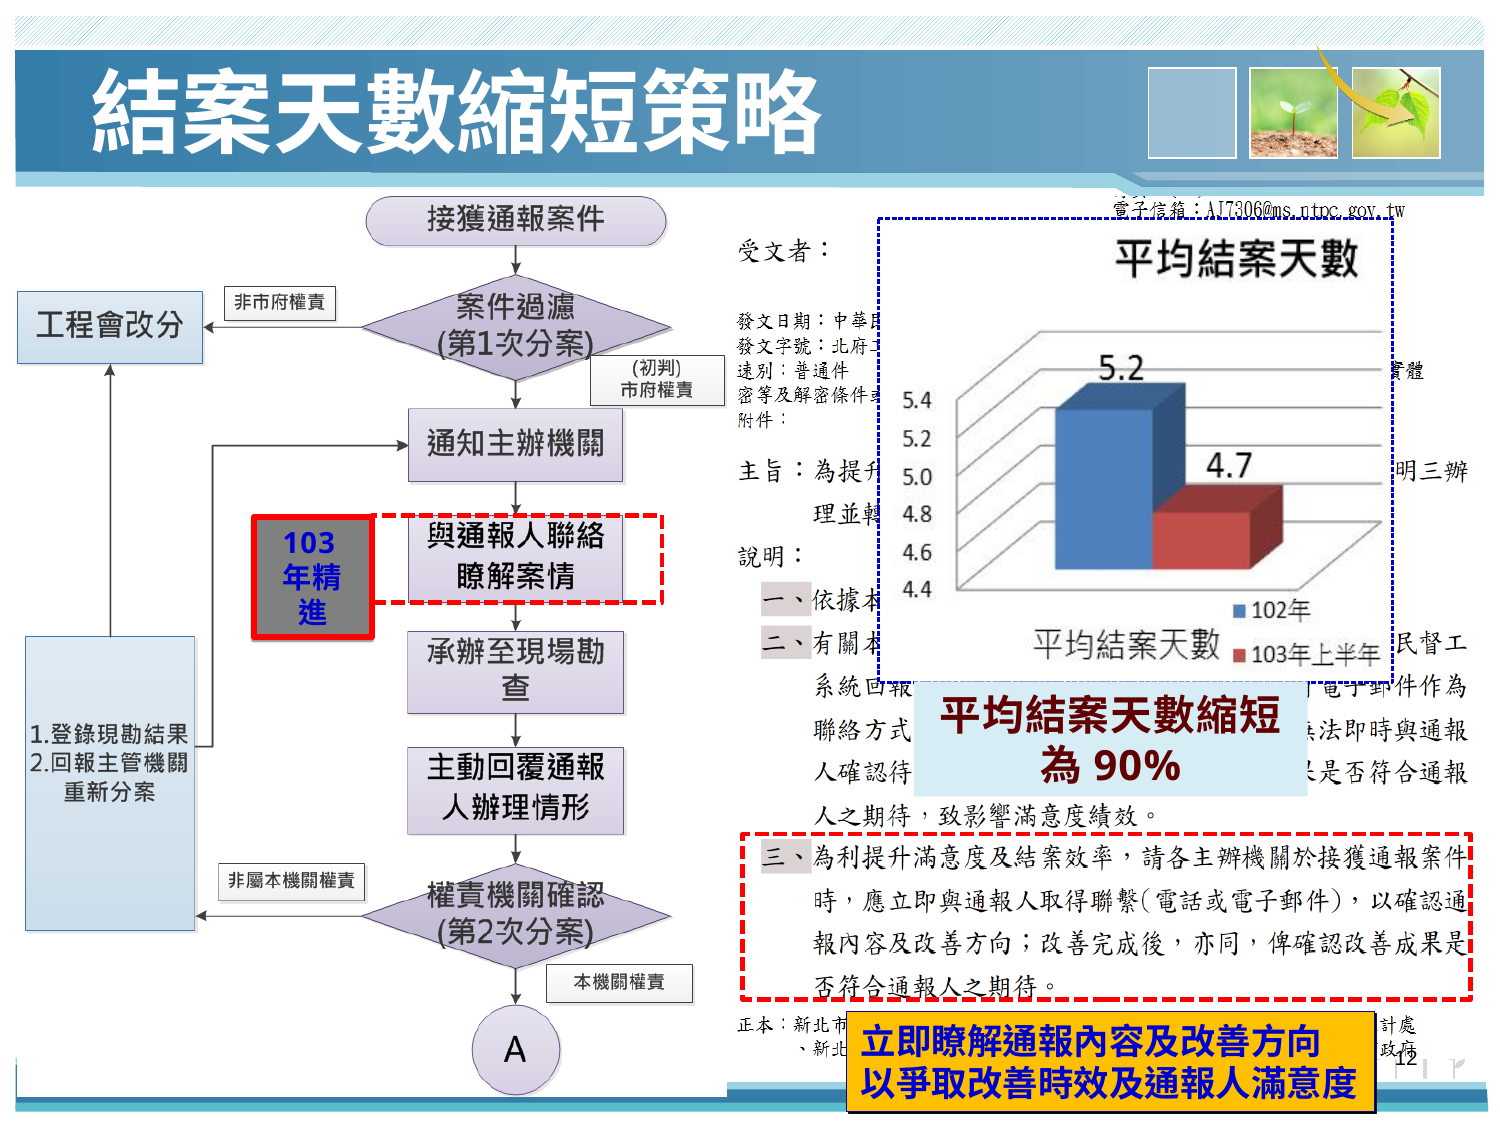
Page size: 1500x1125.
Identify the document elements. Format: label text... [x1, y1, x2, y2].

picture [1251, 69, 1337, 157]
slide_number <編號> [1167, 1037, 1433, 1085]
picture [1353, 69, 1439, 157]
picture [17, 196, 1495, 1097]
text_box 103年精進 [253, 516, 372, 637]
text_box 立即瞭解通報內容及改善方向 以爭取改善時效及通報人滿意度 [846, 1011, 1375, 1112]
text_box [1315, 42, 1415, 126]
text_box 平均結案天數縮短為90% [914, 681, 1308, 797]
title 結案天數縮短策略 [75, 39, 1138, 182]
